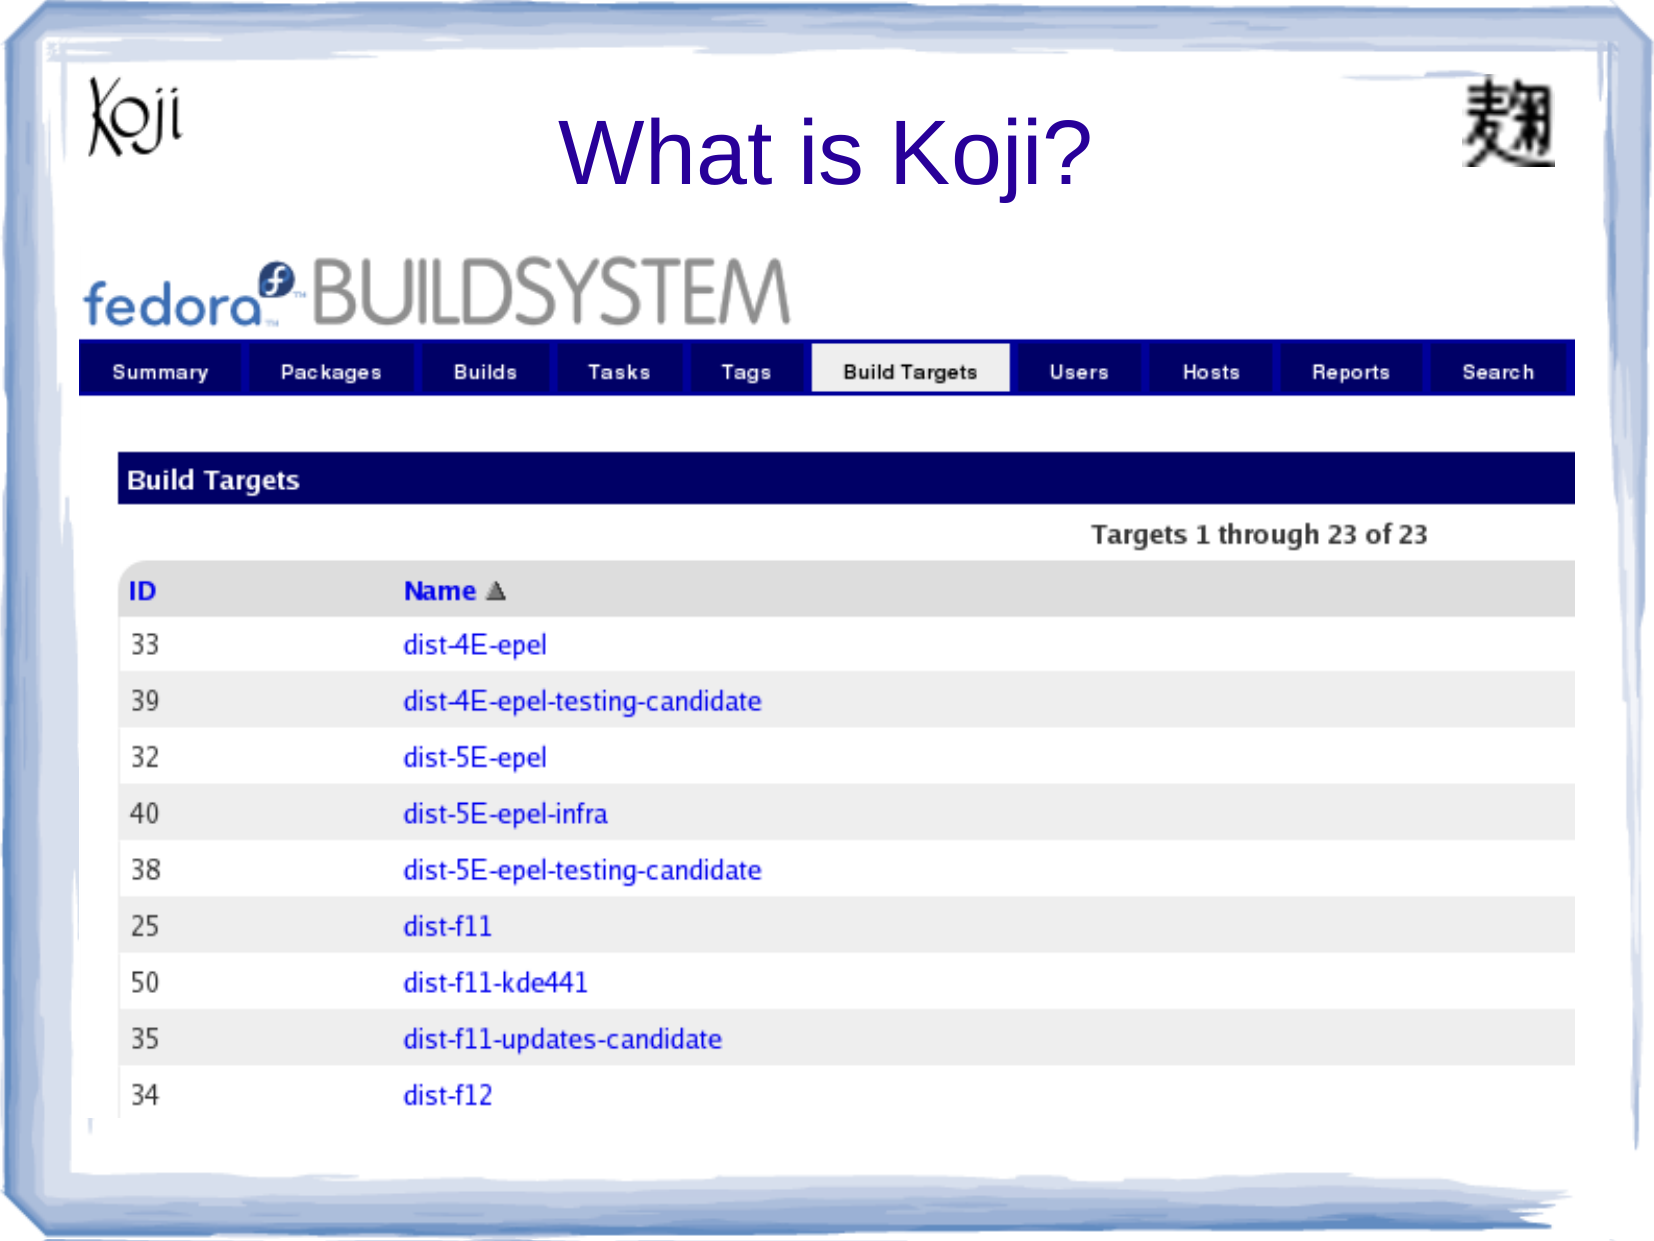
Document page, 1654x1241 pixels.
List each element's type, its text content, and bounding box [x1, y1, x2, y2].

title What is Koji? [82, 49, 1571, 246]
picture [0, 0, 1654, 1241]
